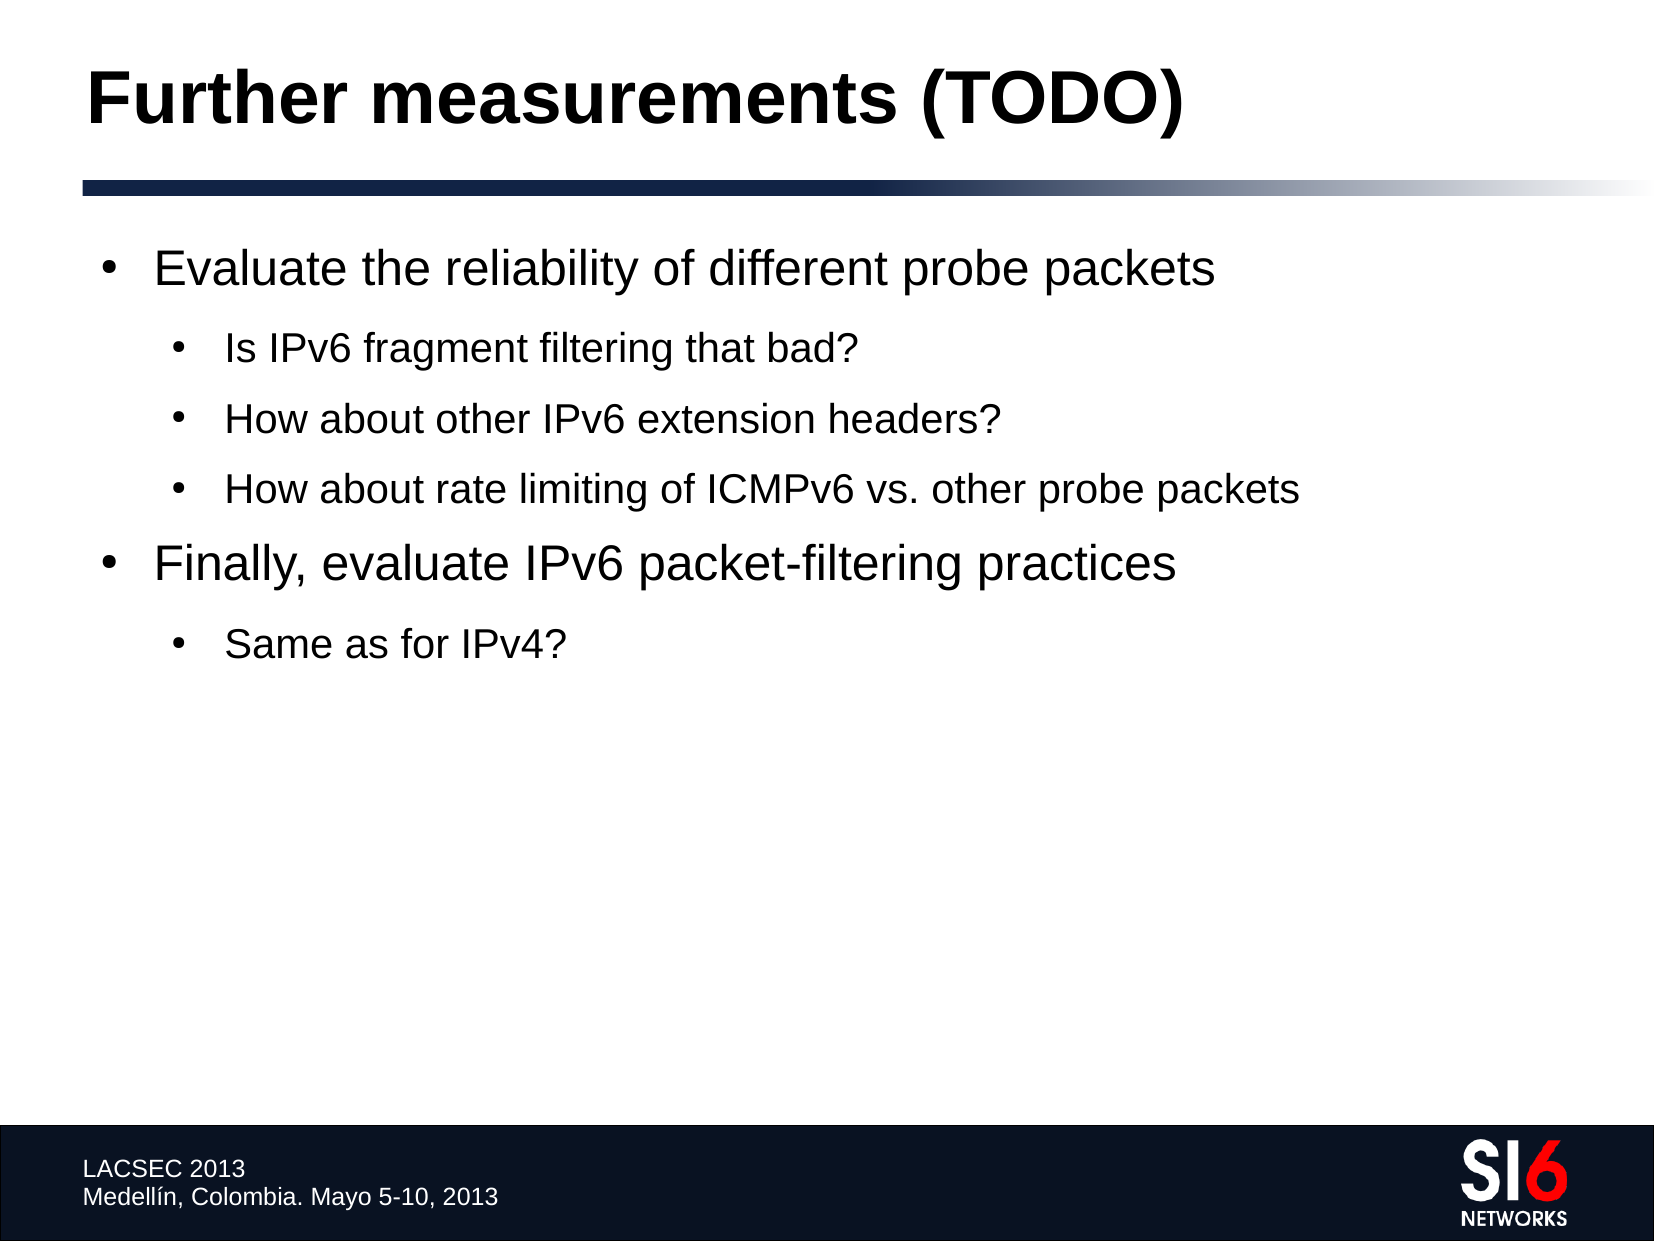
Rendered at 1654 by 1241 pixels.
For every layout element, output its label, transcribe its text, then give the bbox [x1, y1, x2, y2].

picture [1461, 1139, 1567, 1226]
title Further measurements (TODO) [86, 30, 1576, 166]
list Evaluate the reliability of different probe packets Is IPv6 fragment filtering that bad? How about other IPv6 extension headers? How about rate limiting of ICMPv6 vs. other probe packets Finally, evaluate IPv6 packet-filtering practices Same as for IPv4? [82, 240, 1571, 1059]
